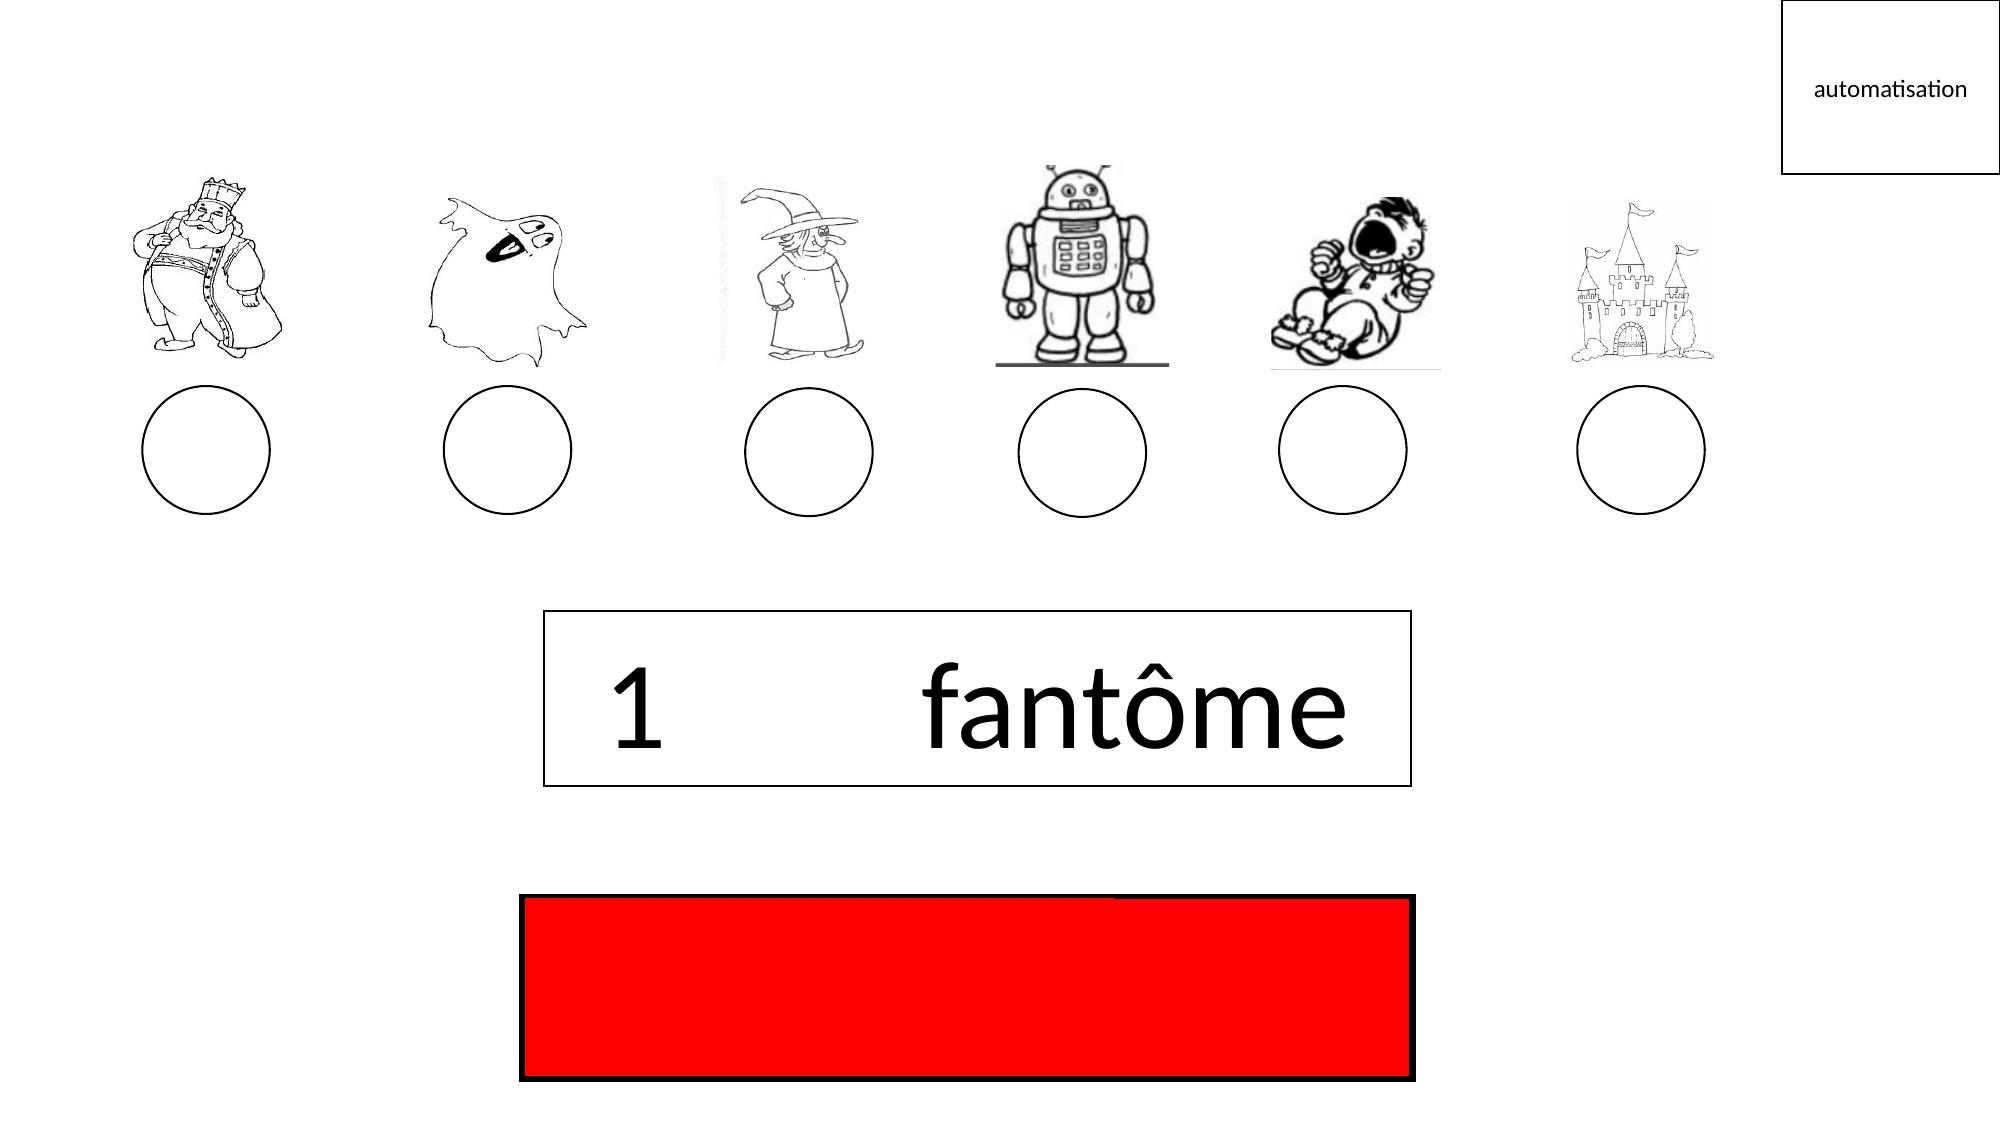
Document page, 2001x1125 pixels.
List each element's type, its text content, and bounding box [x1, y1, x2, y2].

text_box [525, 898, 1409, 1076]
text_box [142, 386, 270, 514]
text_box [1577, 386, 1705, 514]
text_box [443, 386, 572, 514]
text_box automatisation [1782, 0, 2000, 174]
text_box [1018, 388, 1147, 517]
picture [1566, 197, 1716, 367]
picture [711, 176, 894, 368]
text_box [745, 388, 873, 517]
picture [995, 165, 1170, 367]
picture [428, 197, 587, 368]
picture [1271, 197, 1441, 370]
text_box [1279, 386, 1407, 514]
text_box 1 fantôme [544, 611, 1411, 786]
picture [90, 165, 323, 368]
